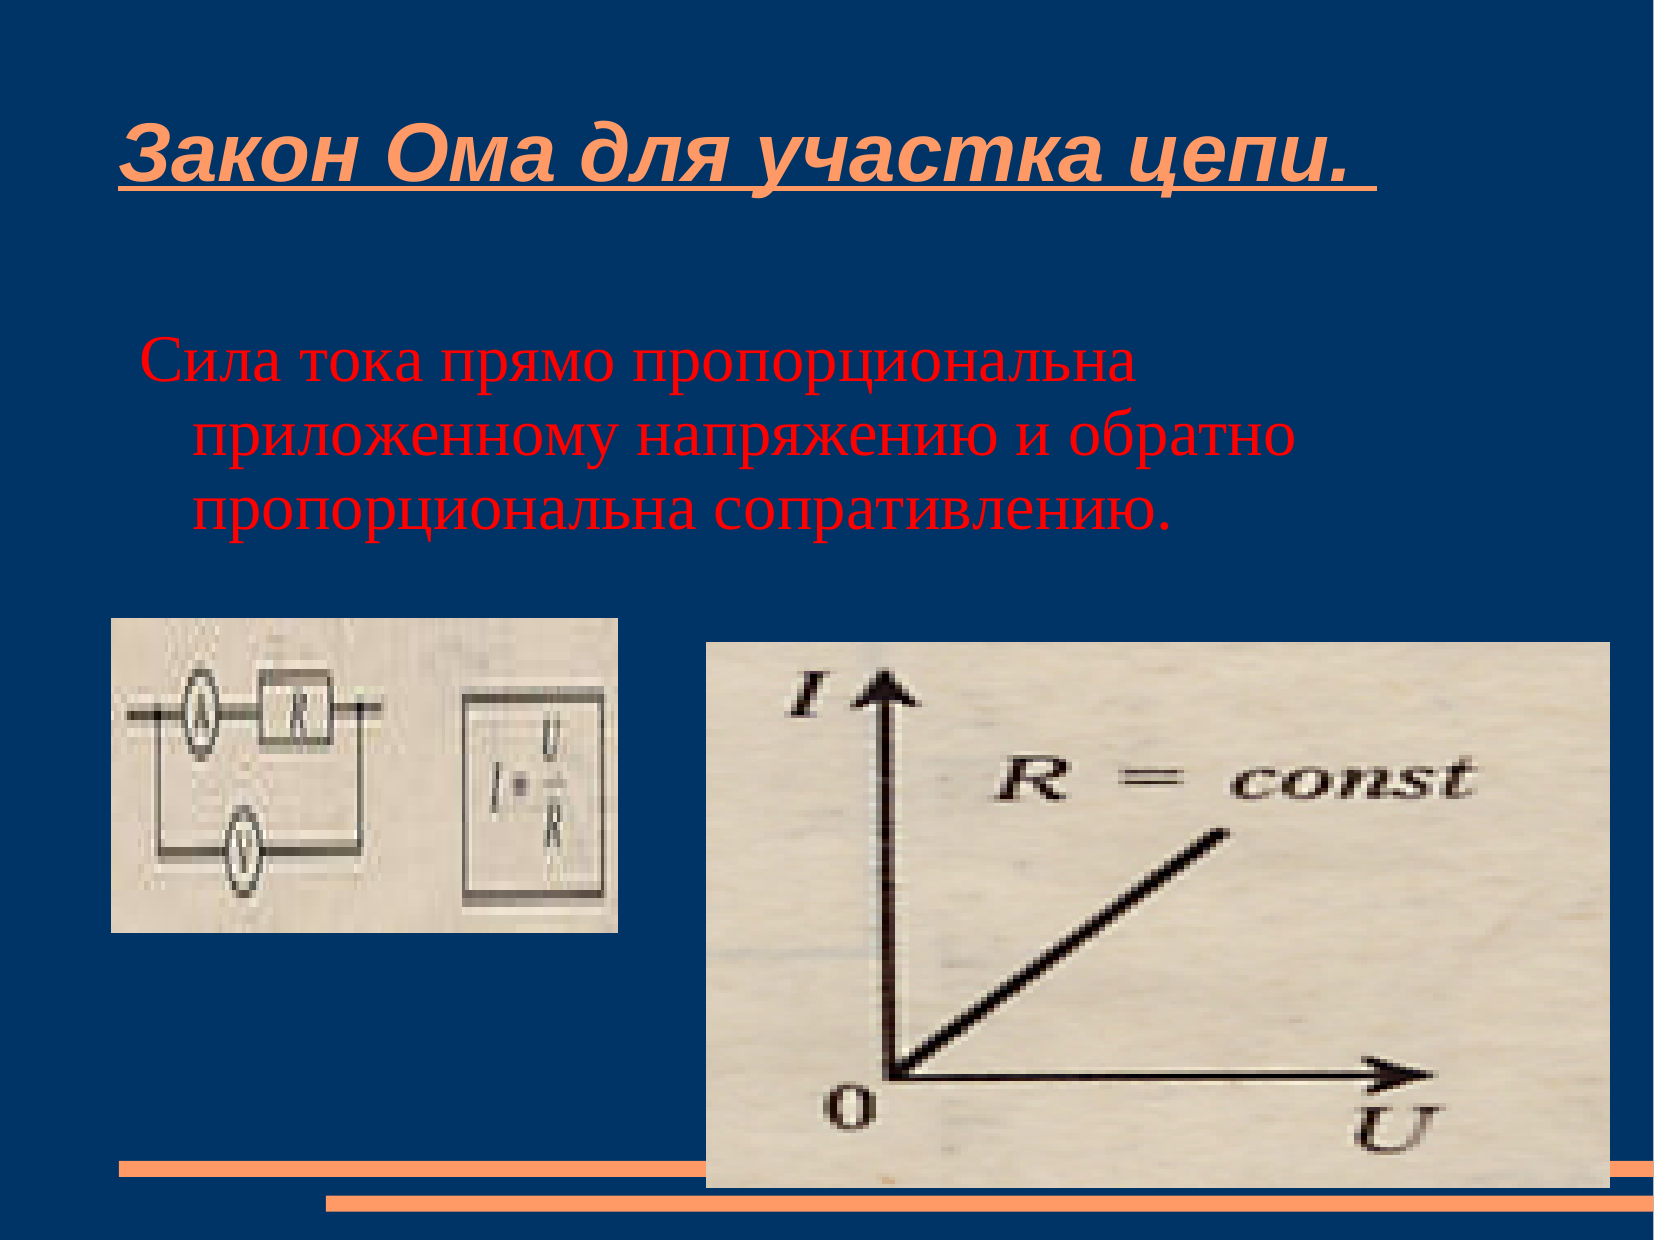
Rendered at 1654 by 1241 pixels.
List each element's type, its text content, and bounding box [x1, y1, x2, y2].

picture [111, 618, 618, 933]
title Закон Ома для участка цепи. [82, 56, 1571, 250]
list Сила тока прямо пропорциональна приложенному напряжению и обратно пропорциональна сопративлению. [121, 322, 1561, 1133]
picture [706, 642, 1610, 1189]
